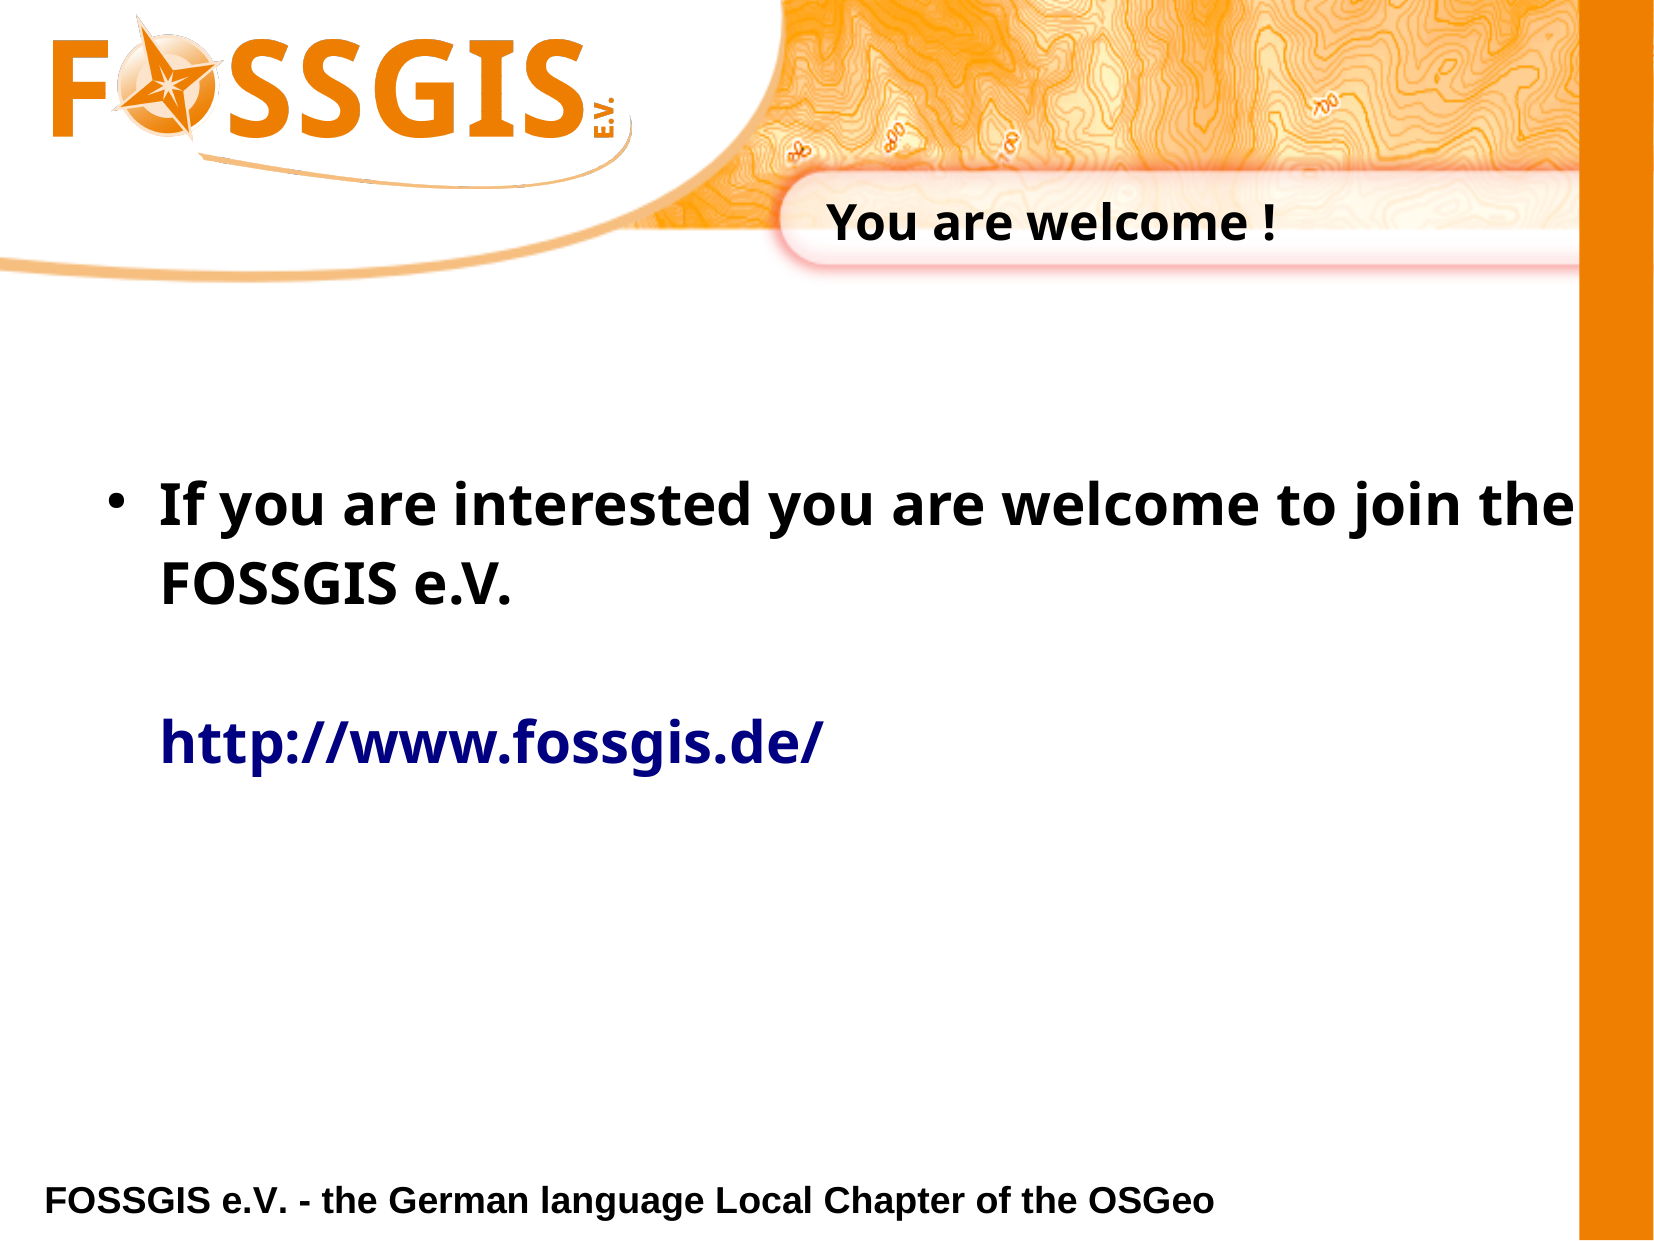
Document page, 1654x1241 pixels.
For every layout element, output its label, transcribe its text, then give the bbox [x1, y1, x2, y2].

title You are welcome ! [826, 155, 1654, 288]
list If you are interested you are welcome to join the FOSSGIS e.V. http://www.fossgis.de/ [88, 354, 1577, 1159]
picture [0, 0, 1579, 297]
